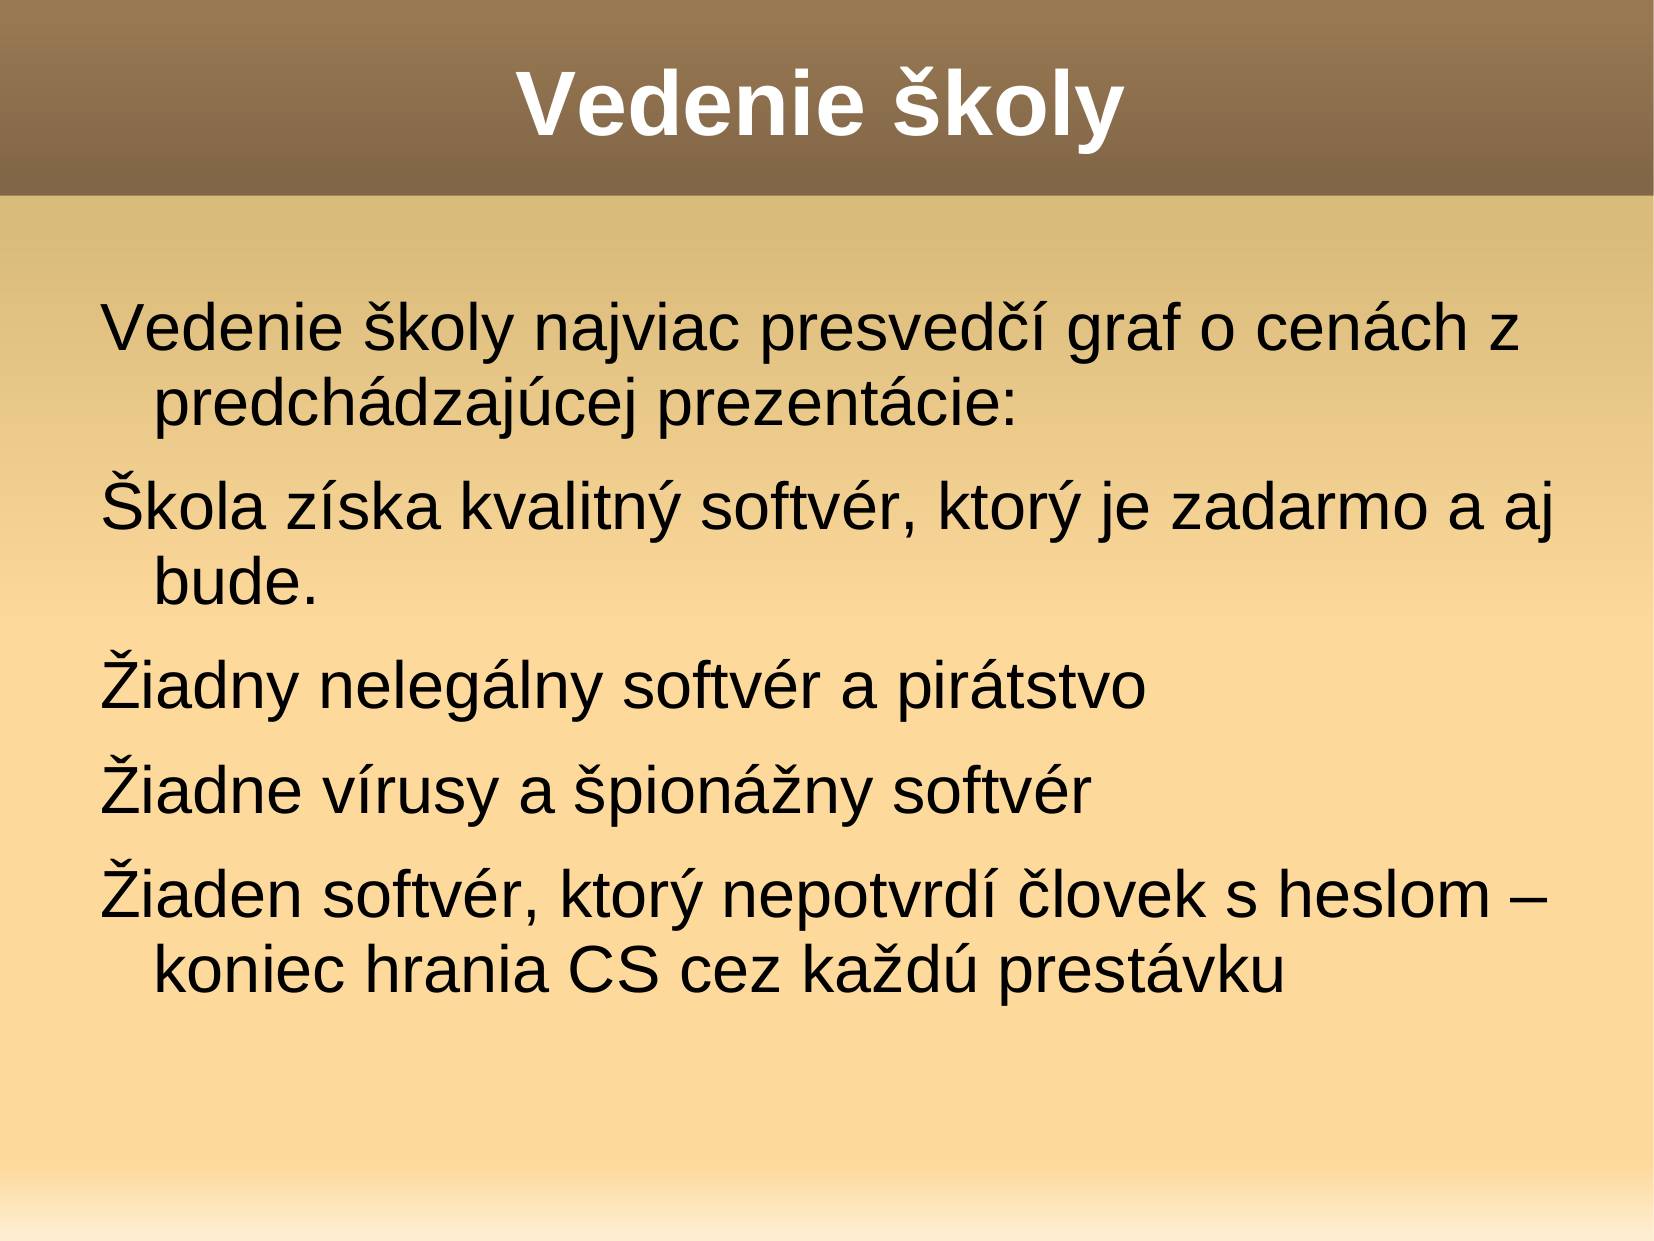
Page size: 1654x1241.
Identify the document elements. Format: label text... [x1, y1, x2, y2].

list Vedenie školy najviac presvedčí graf o cenách z predchádzajúcej prezentácie: Škola získa kvalitný softvér, ktorý je zadarmo a aj bude. Žiadny nelegálny softvér a pirátstvo Žiadne vírusy a špionážny softvér Žiaden softvér, ktorý nepotvrdí človek s heslom – koniec hrania CS cez každú prestávku [82, 290, 1571, 1109]
picture [0, 0, 1654, 1241]
title Vedenie školy [76, 0, 1565, 208]
